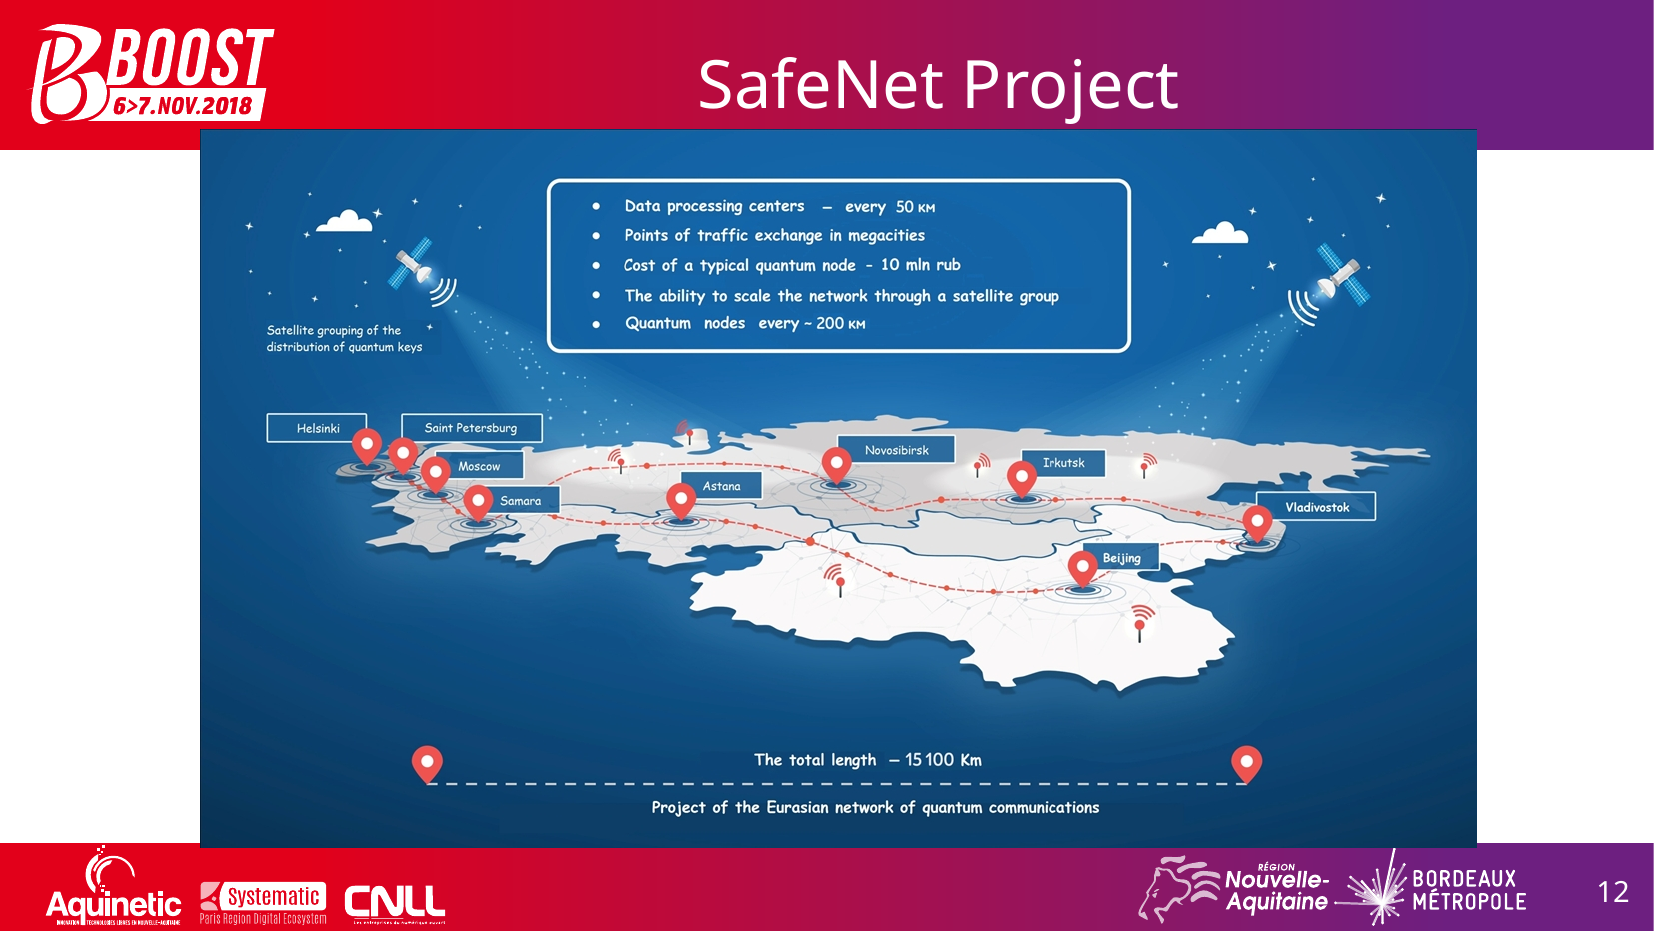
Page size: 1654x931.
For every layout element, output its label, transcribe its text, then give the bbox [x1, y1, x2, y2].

title SafeNet Project [295, 35, 1583, 130]
picture [200, 129, 1477, 848]
